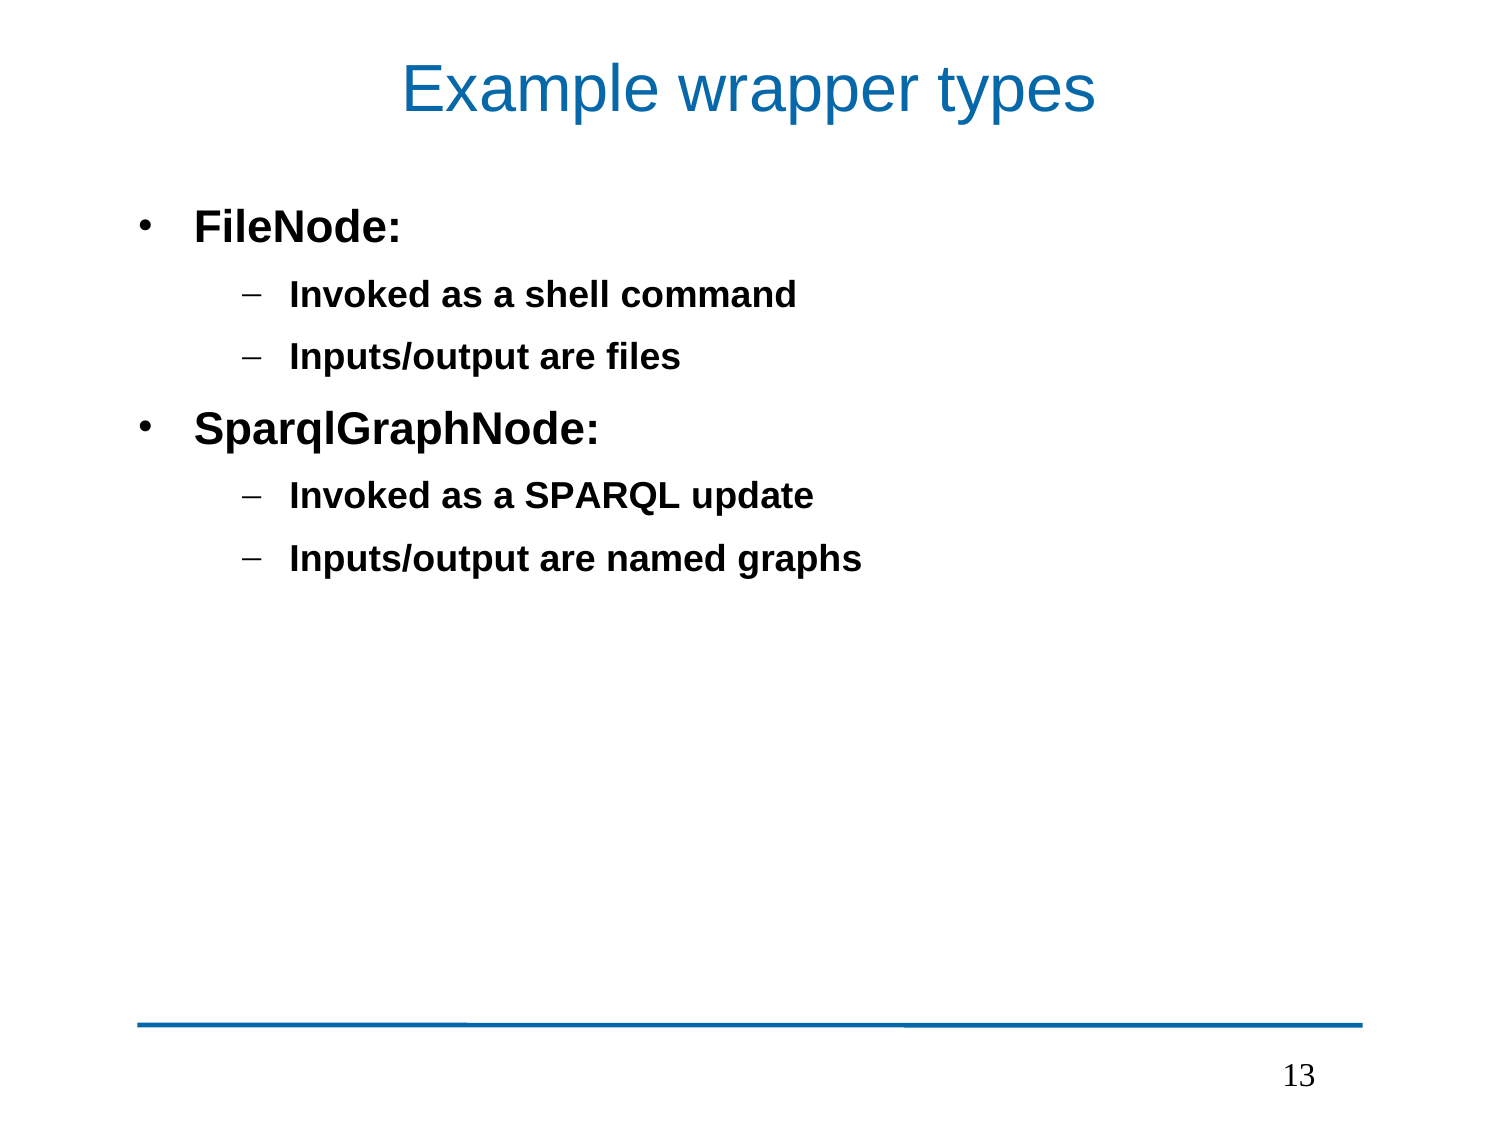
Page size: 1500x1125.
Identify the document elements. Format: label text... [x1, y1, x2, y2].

list FileNode: Invoked as a shell command Inputs/output are files SparqlGraphNode: Invoked as a SPARQL update Inputs/output are named graphs [115, 179, 1387, 1005]
title Example wrapper types [0, 0, 1500, 156]
